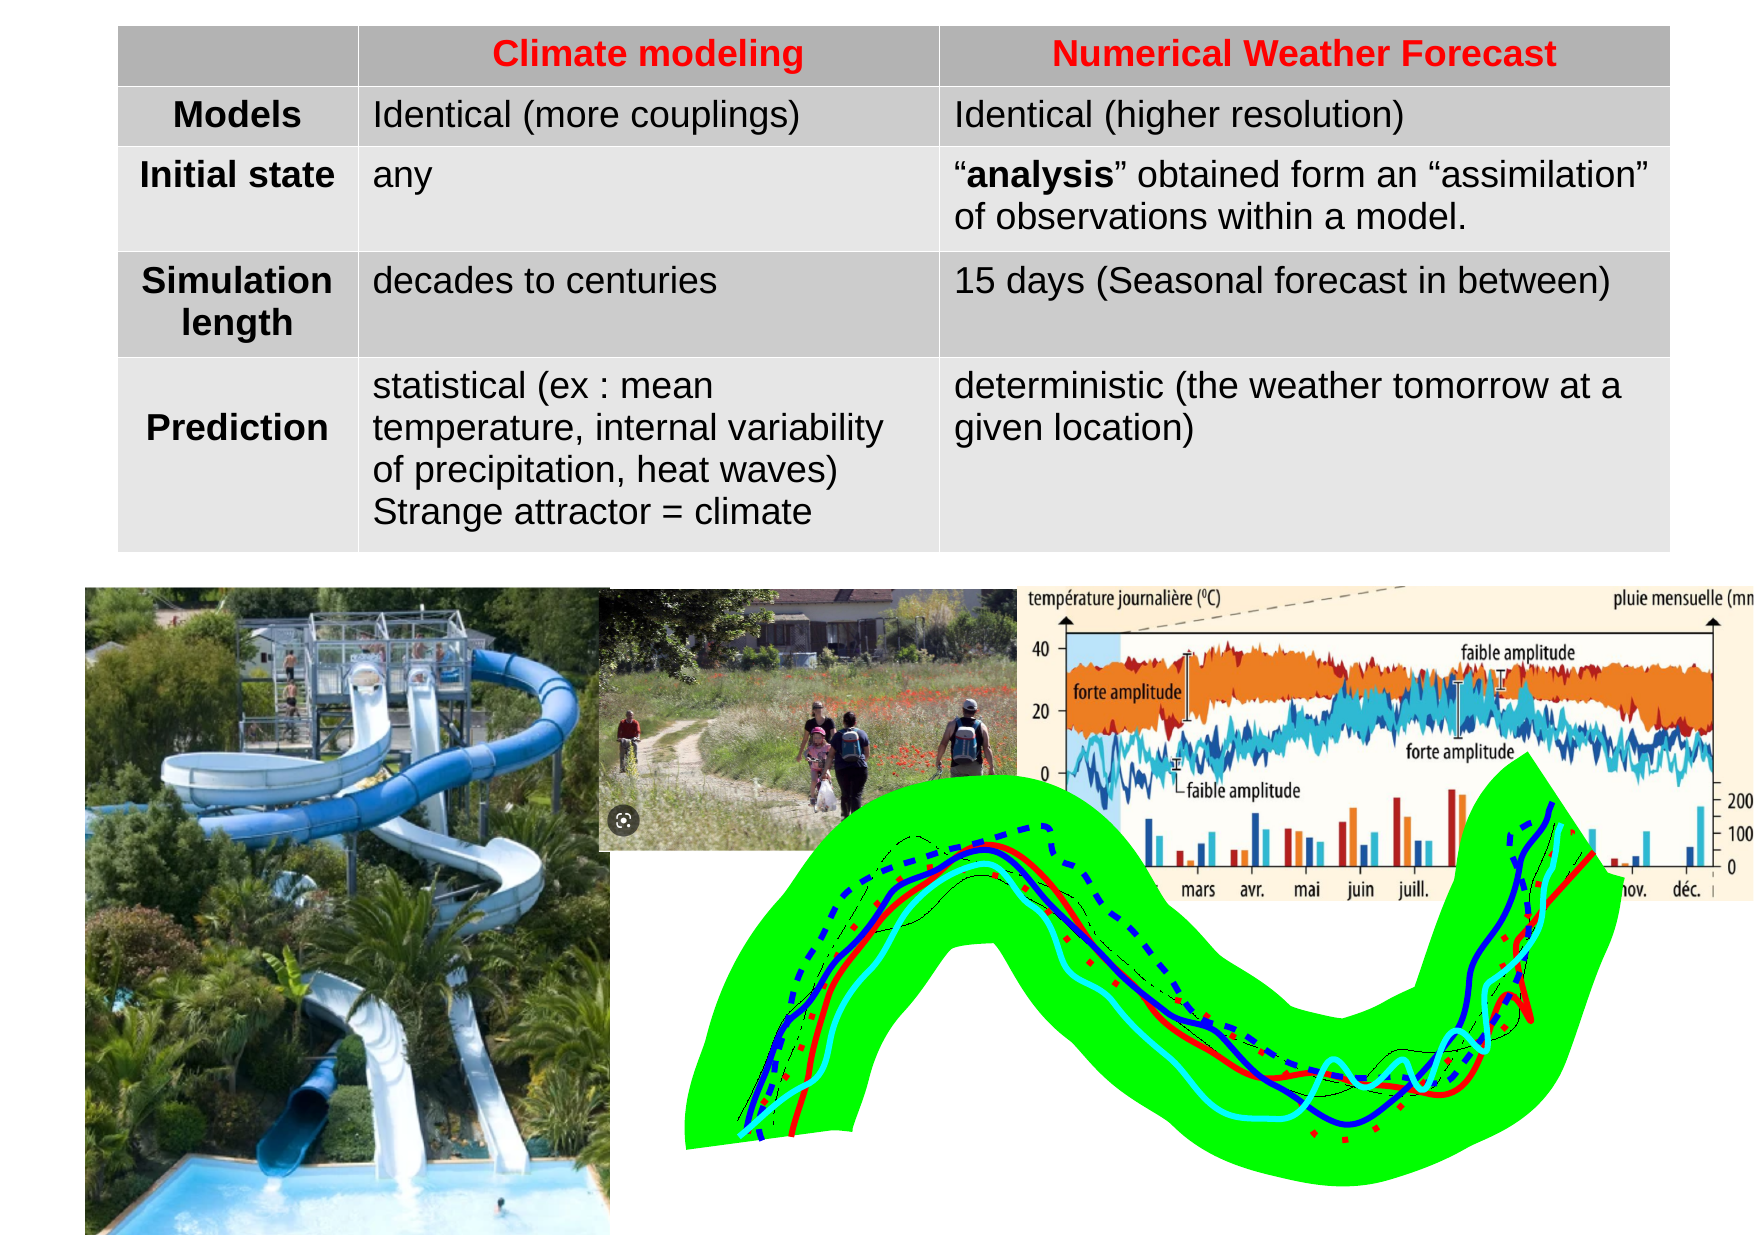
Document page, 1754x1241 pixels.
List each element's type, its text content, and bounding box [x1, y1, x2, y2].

table_header Climate modeling [359, 26, 939, 86]
table_cell any [359, 147, 939, 251]
table_cell Identical (higher resolution) [940, 87, 1670, 146]
table_cell Simulation length [118, 252, 358, 357]
table_cell “analysis” obtained form an “assimilation” of observations within a model. [940, 147, 1670, 251]
table_cell deterministic (the weather tomorrow at a given location) [940, 358, 1670, 552]
table_cell statistical (ex : mean temperature, internal variability of precipitation, heat waves) Strange attractor = climate [359, 358, 939, 552]
table_cell Prediction [118, 358, 358, 552]
table_cell Initial state [118, 147, 358, 251]
picture [85, 586, 1754, 1235]
table_header [118, 26, 358, 86]
table_cell decades to centuries [359, 252, 939, 357]
table_cell 15 days (Seasonal forecast in between) [940, 252, 1670, 357]
table_cell Identical (more couplings) [359, 87, 939, 146]
table_cell Models [118, 87, 358, 146]
table_header Numerical Weather Forecast [940, 26, 1670, 86]
